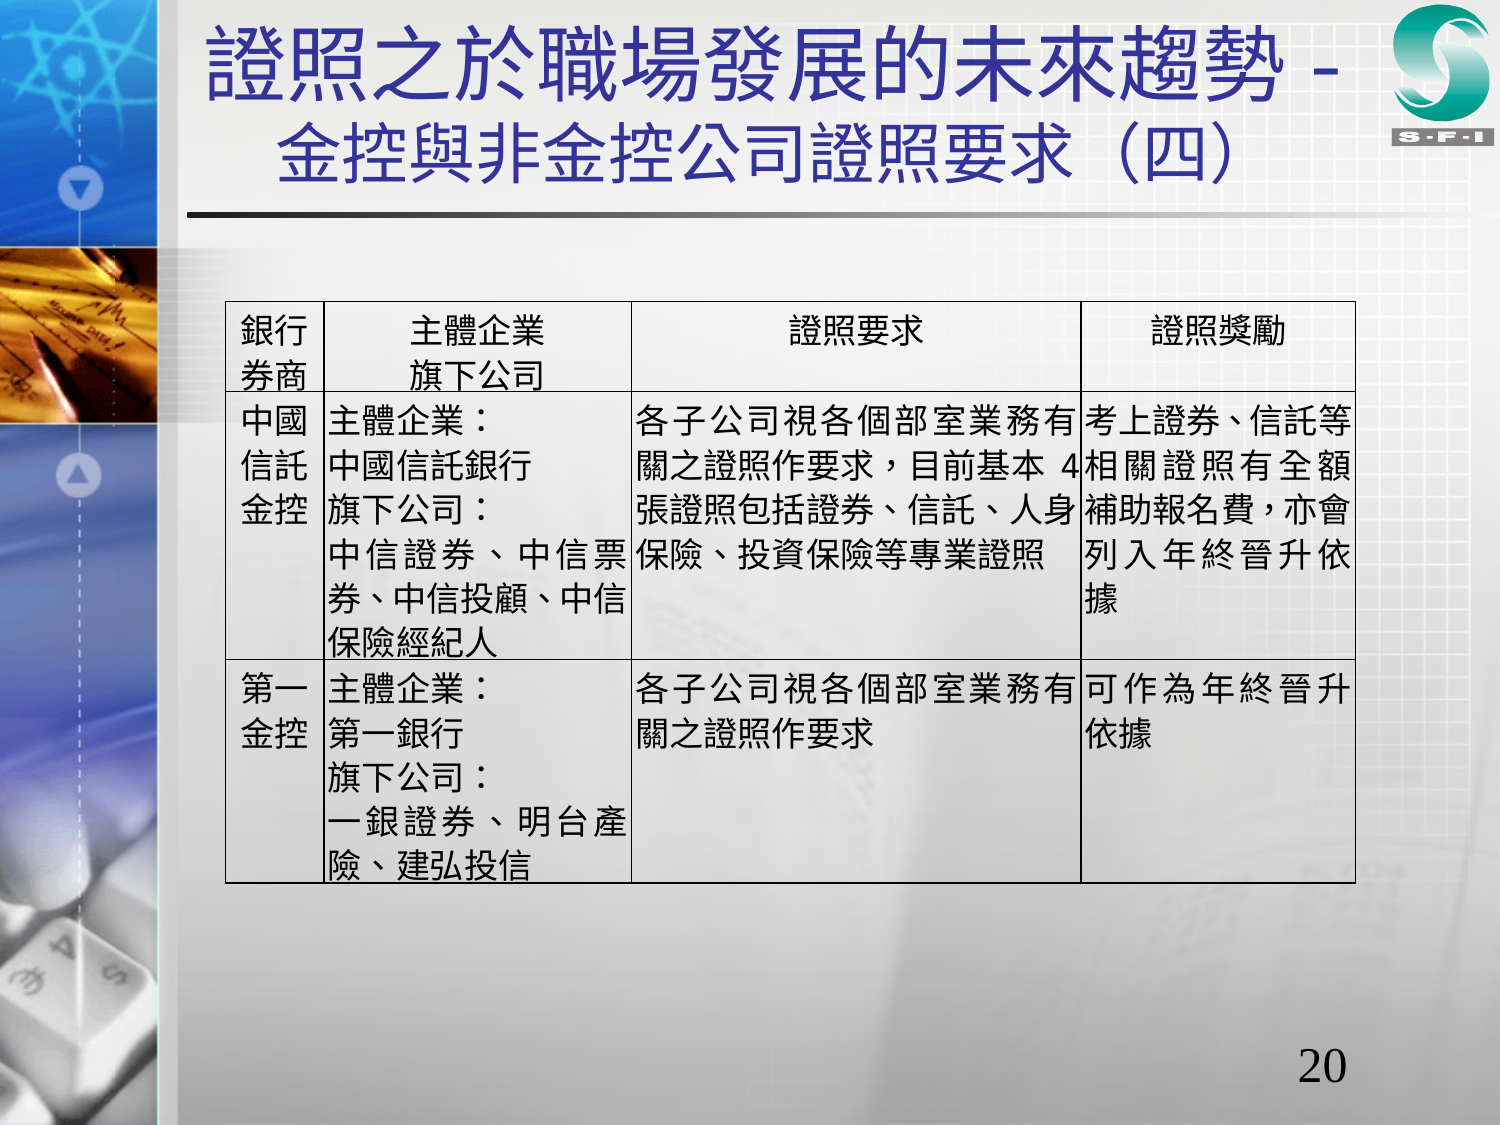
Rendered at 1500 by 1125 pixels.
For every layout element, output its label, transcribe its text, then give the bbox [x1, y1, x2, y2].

picture [0, 0, 1500, 1125]
title 證照之於職場發展的未來趨勢- 金控與非金控公司證照要求（四） [188, 101, 1363, 201]
chart [225, 301, 1370, 1125]
